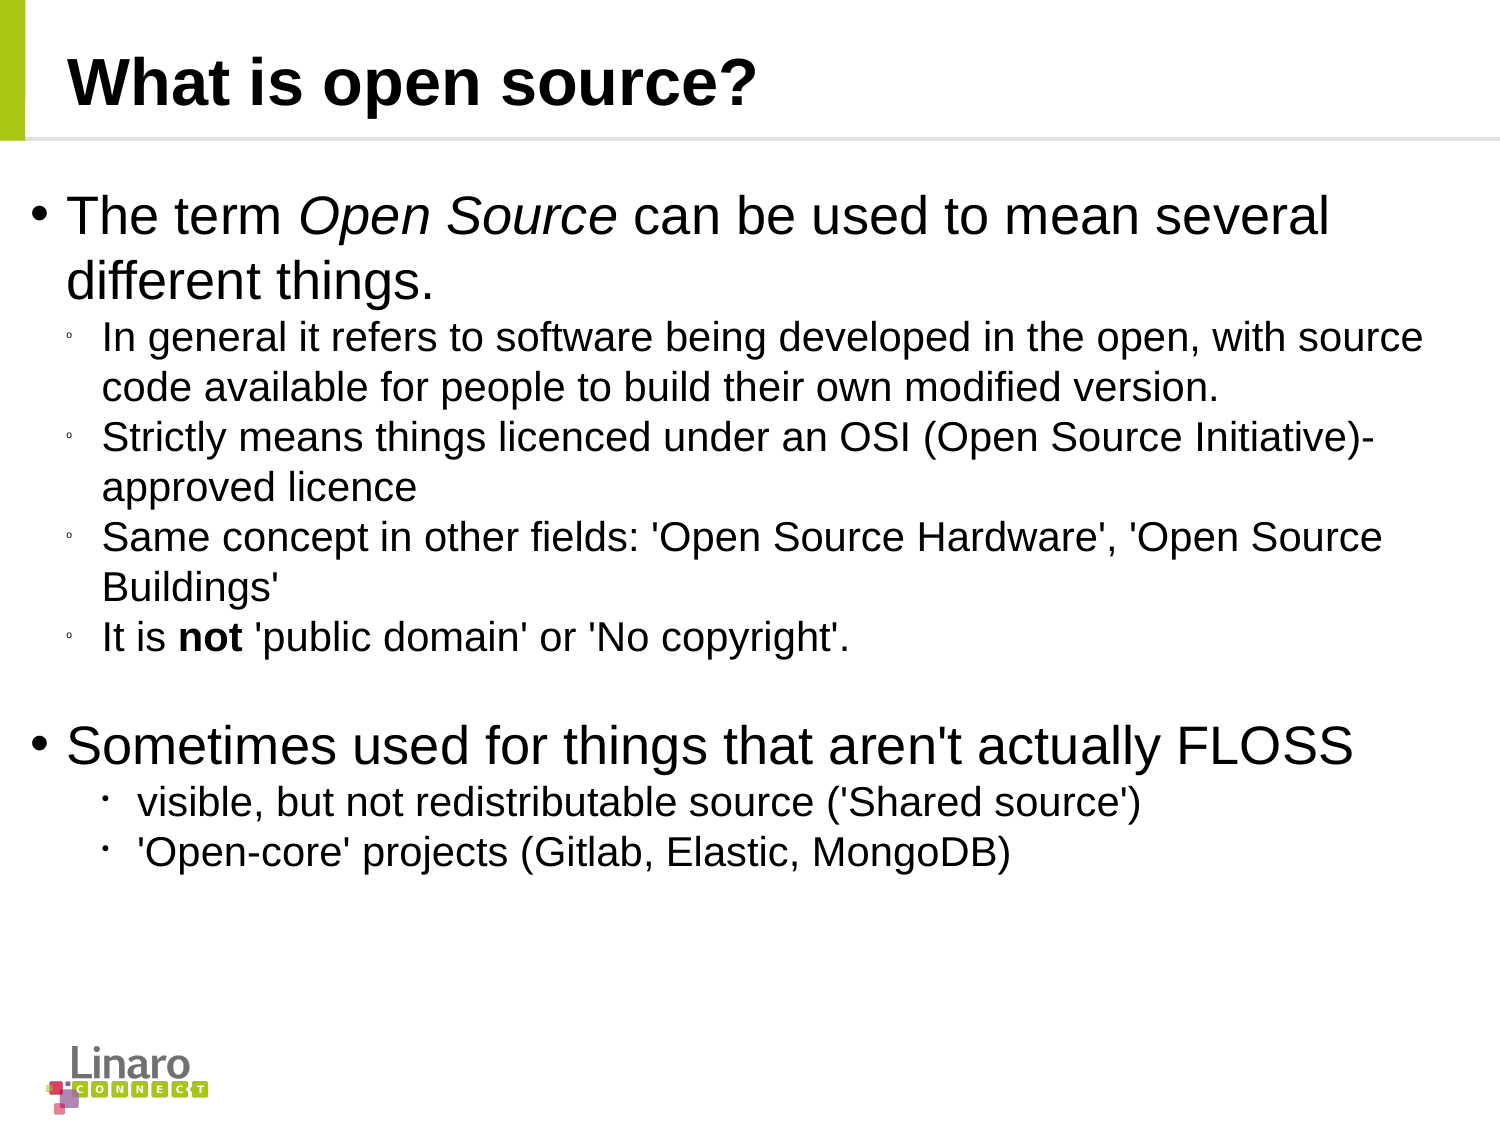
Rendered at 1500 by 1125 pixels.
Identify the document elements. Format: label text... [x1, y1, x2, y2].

text_box The term Open Source can be used to mean several different things. In general it refers to software being developed in the open, with source code available for people to build their own modified version. Strictly means things licenced under an OSI (Open Source Initiative)-approved licence Same concept in other fields: 'Open Source Hardware', 'Open Source Buildings' It is not 'public domain' or 'No copyright'. Sometimes used for things that aren't actually FLOSS visible, but not redistributable source ('Shared source') 'Open-core' projects (Gitlab, Elastic, MongoDB) [16, 165, 1482, 1040]
text_box What is open source? [53, 23, 1465, 136]
picture [39, 1041, 216, 1119]
